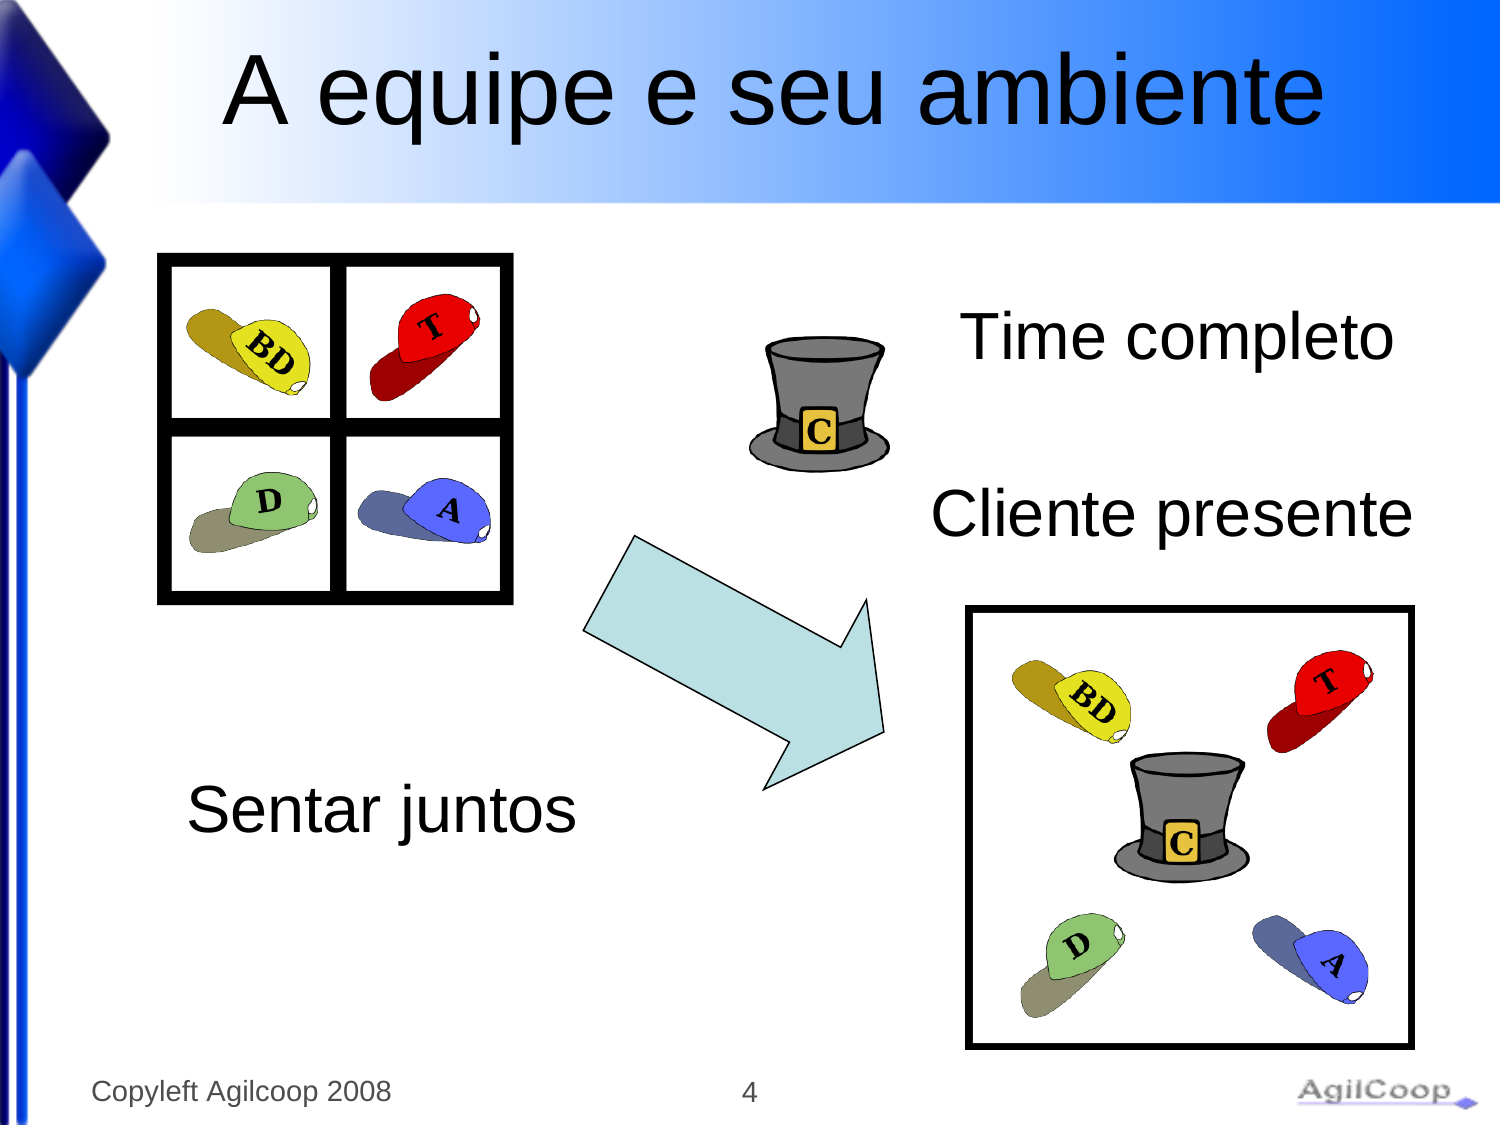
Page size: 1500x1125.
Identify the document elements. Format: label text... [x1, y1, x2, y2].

picture [0, 0, 1500, 1125]
list Cliente presente [915, 468, 1453, 562]
text_box [583, 535, 884, 790]
list Sentar juntos [171, 764, 621, 857]
list Time completo [944, 291, 1418, 384]
title A equipe e seu ambiente [124, 8, 1426, 172]
